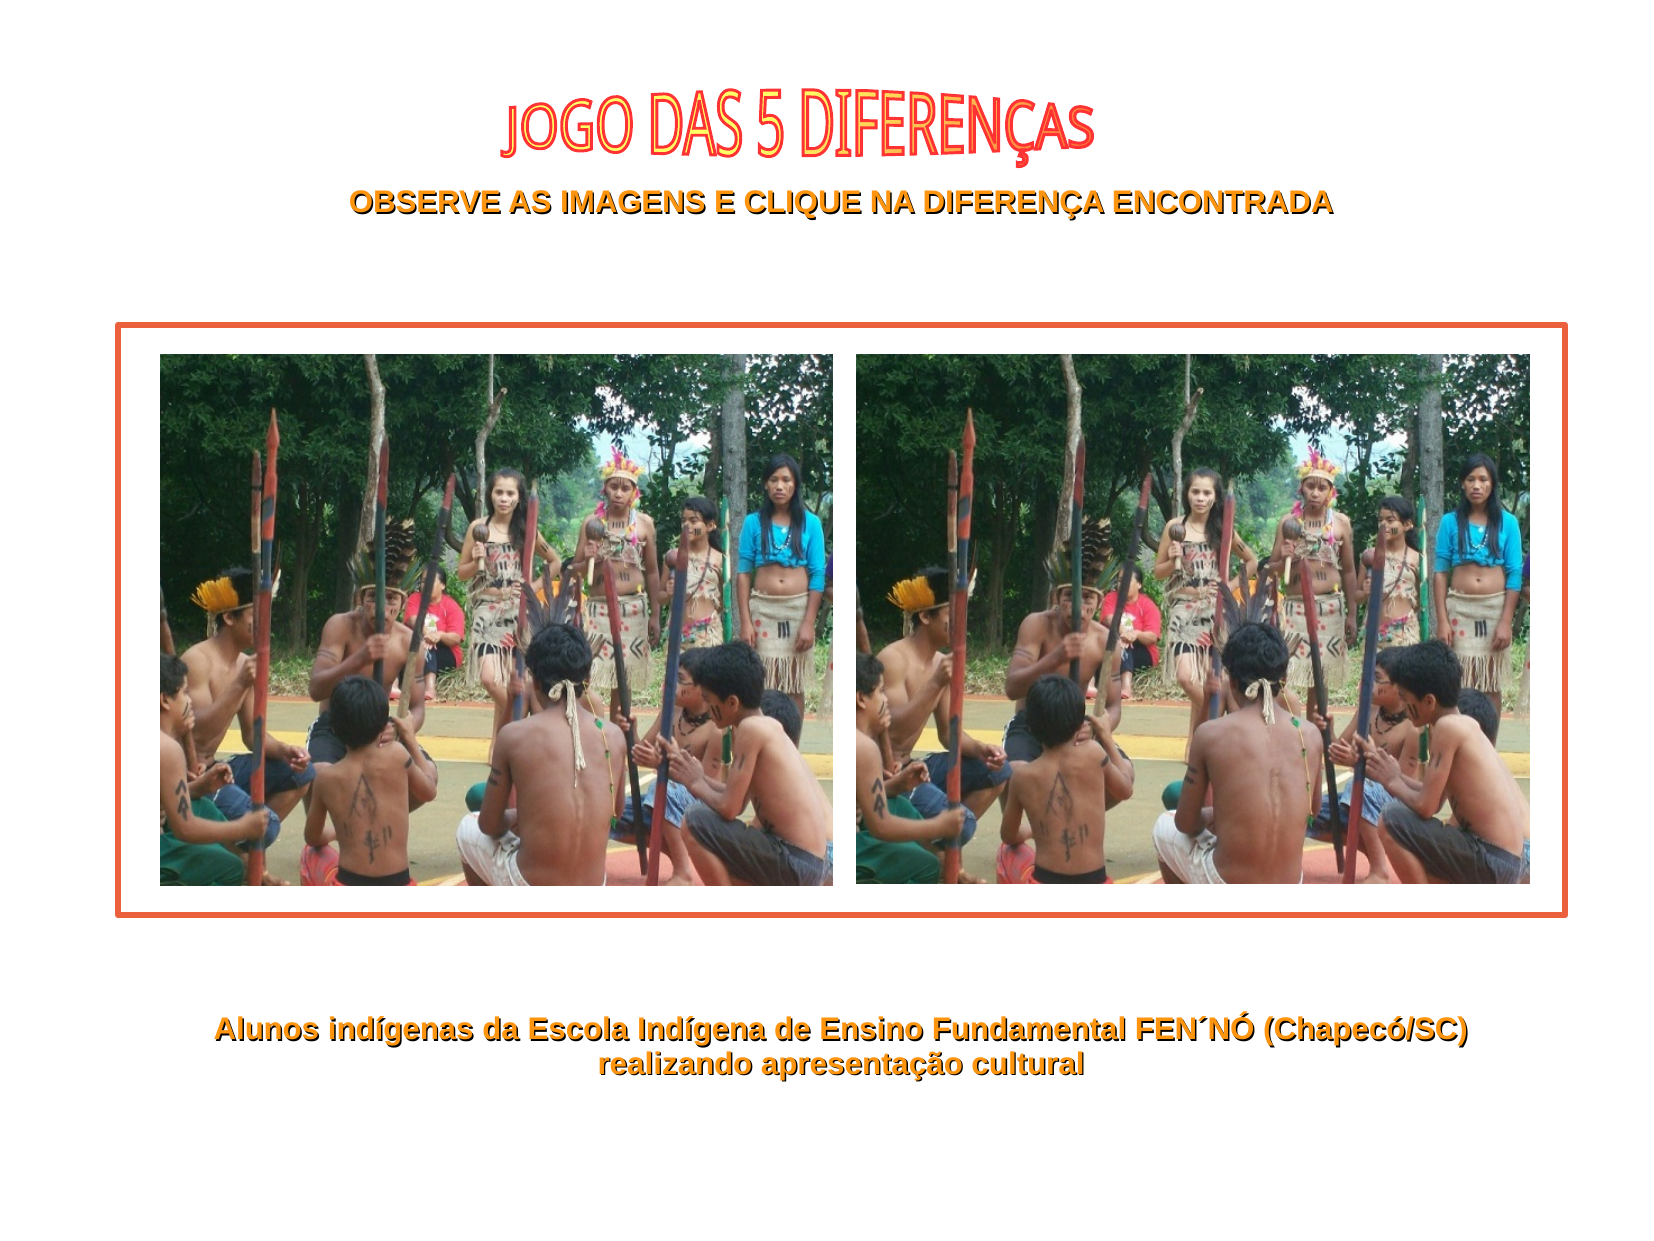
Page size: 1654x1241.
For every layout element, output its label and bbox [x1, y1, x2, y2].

text_box [541, 684, 601, 803]
text_box [1240, 708, 1300, 827]
picture [160, 354, 833, 886]
picture [856, 354, 1530, 884]
